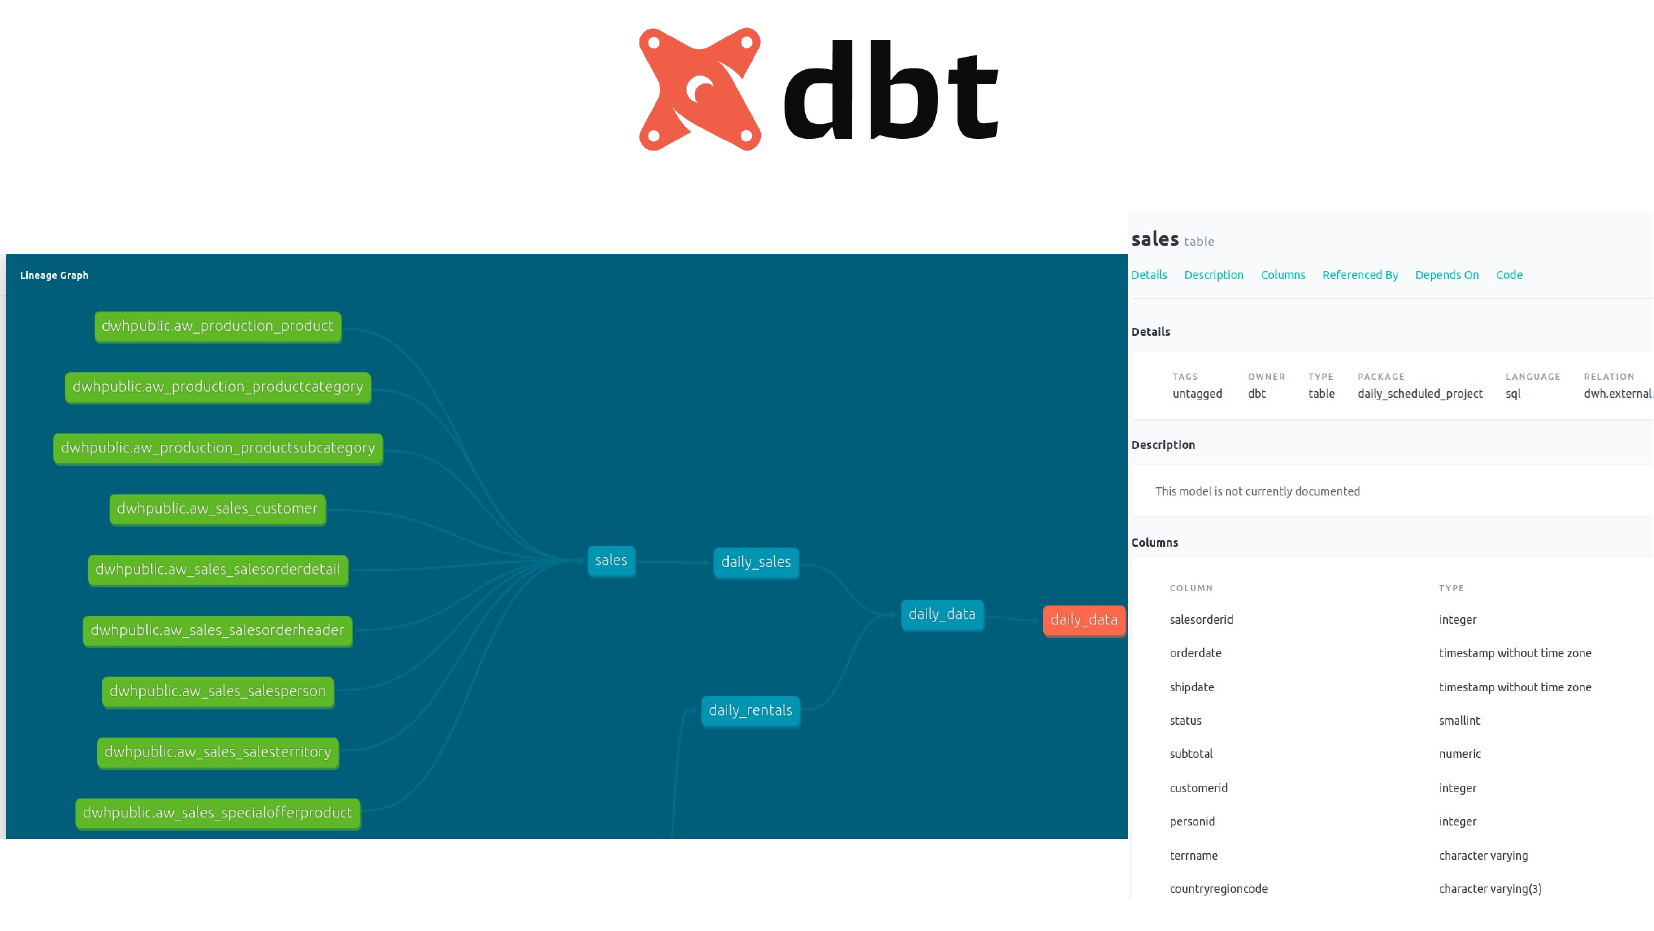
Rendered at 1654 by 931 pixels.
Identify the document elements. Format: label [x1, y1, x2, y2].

picture [0, 254, 6, 839]
picture [95, 311, 342, 344]
picture [60, 272, 69, 279]
picture [903, 601, 983, 629]
picture [53, 433, 384, 466]
picture [75, 798, 362, 831]
picture [703, 697, 799, 725]
picture [589, 559, 595, 575]
picture [715, 549, 798, 577]
picture [69, 272, 88, 279]
picture [629, 559, 634, 574]
picture [589, 547, 635, 572]
picture [65, 372, 372, 405]
picture [83, 615, 354, 649]
picture [109, 494, 327, 526]
picture [88, 555, 350, 588]
picture [102, 676, 335, 709]
picture [97, 738, 340, 770]
picture [1043, 212, 1654, 900]
picture [21, 272, 56, 281]
picture [625, 24, 1012, 154]
